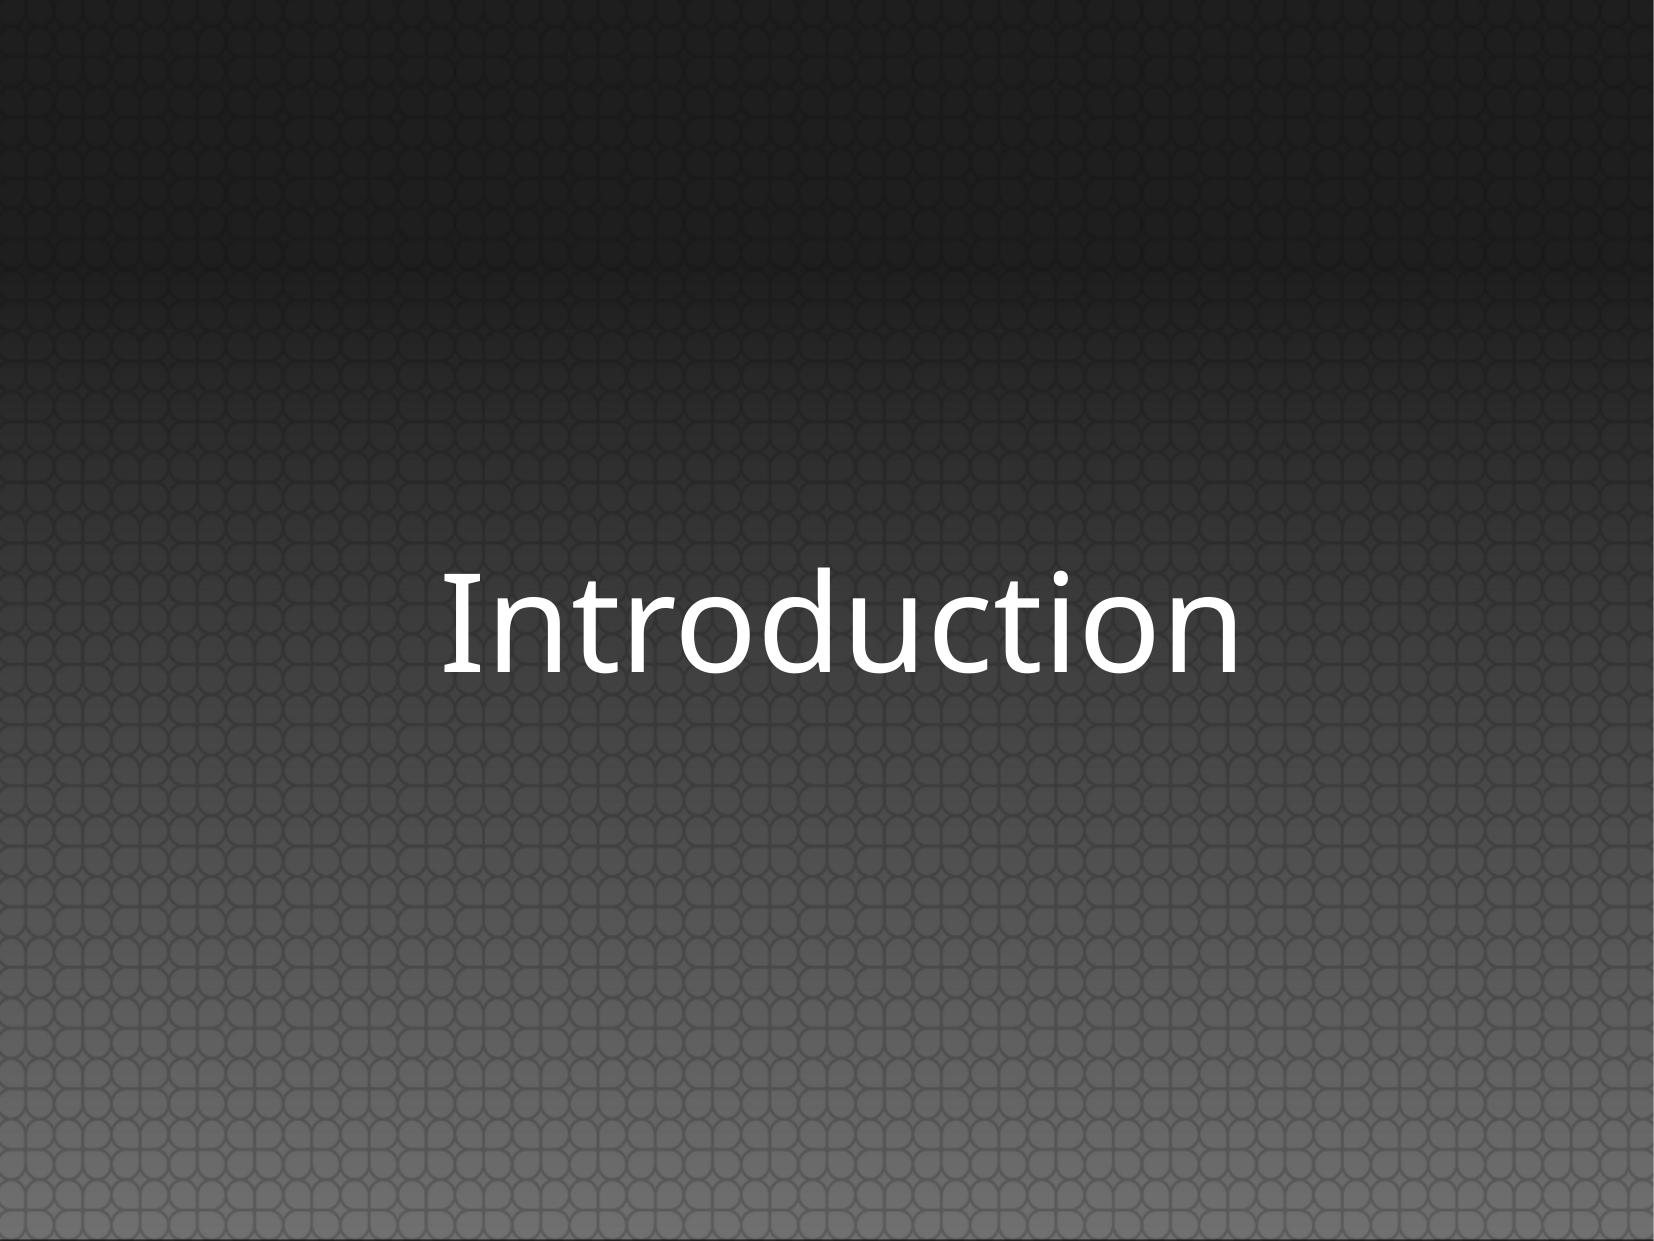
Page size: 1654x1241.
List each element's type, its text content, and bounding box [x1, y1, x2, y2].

picture [0, 0, 1654, 1241]
title Introduction [75, 414, 1564, 824]
